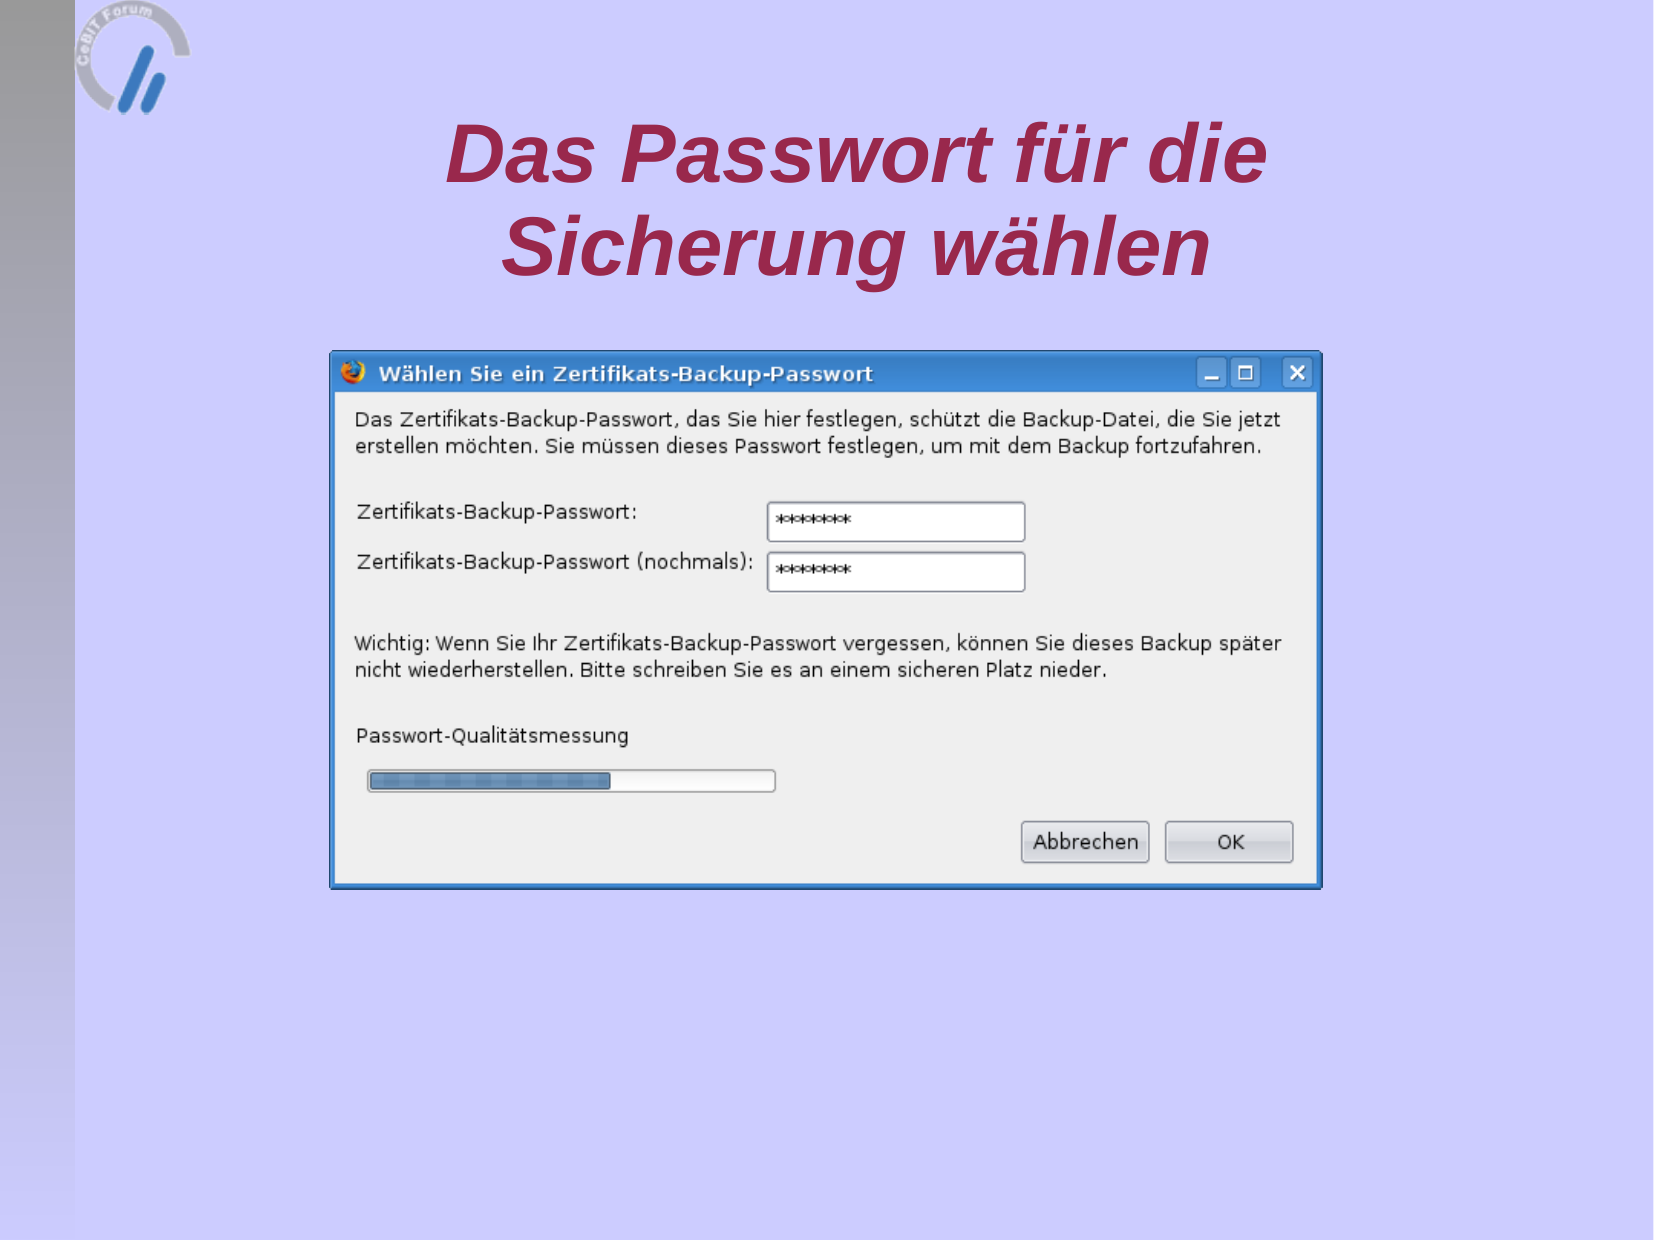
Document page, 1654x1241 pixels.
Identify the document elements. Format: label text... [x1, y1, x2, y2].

title Das Passwort für die Sicherung wählen [121, 0, 1534, 315]
picture [329, 350, 1323, 890]
